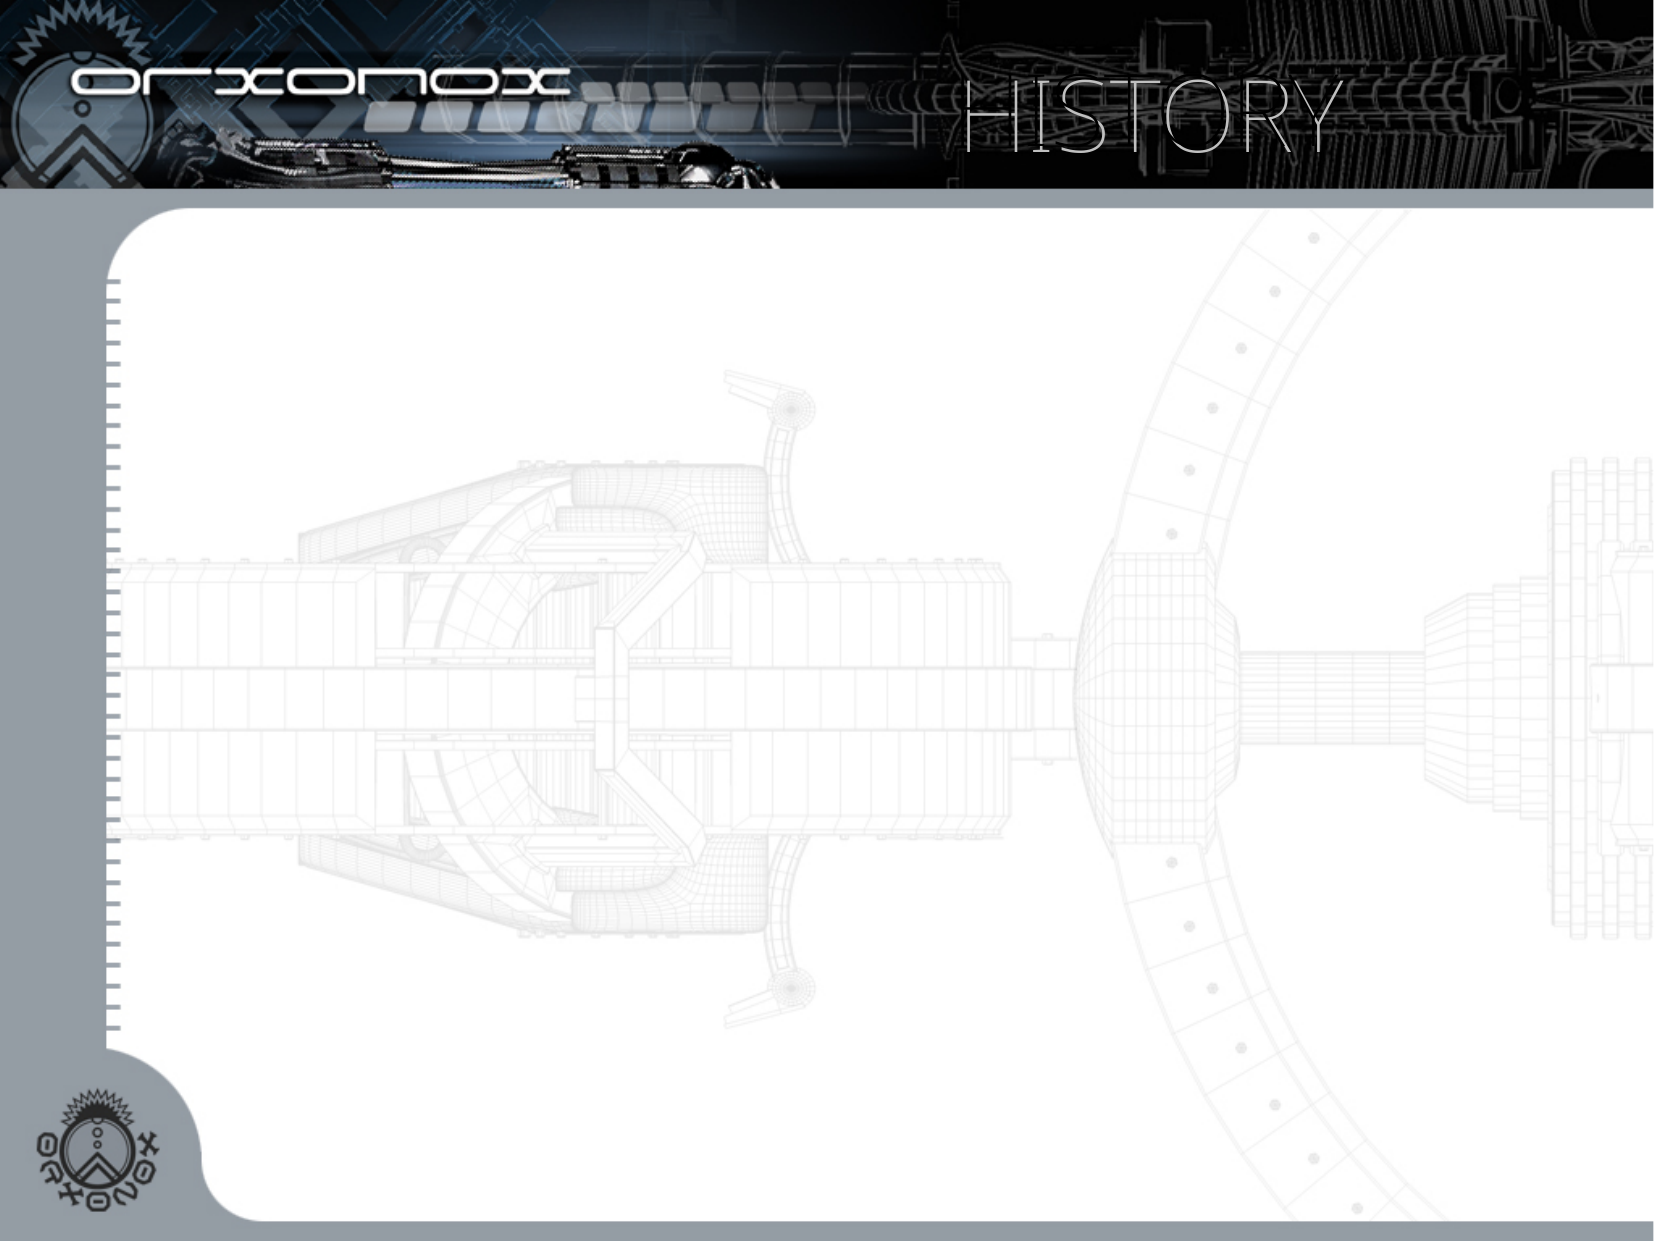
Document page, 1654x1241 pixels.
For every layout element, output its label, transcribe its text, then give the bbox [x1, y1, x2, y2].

picture [0, 0, 1654, 1241]
text_box HISTORY [901, 32, 1530, 156]
